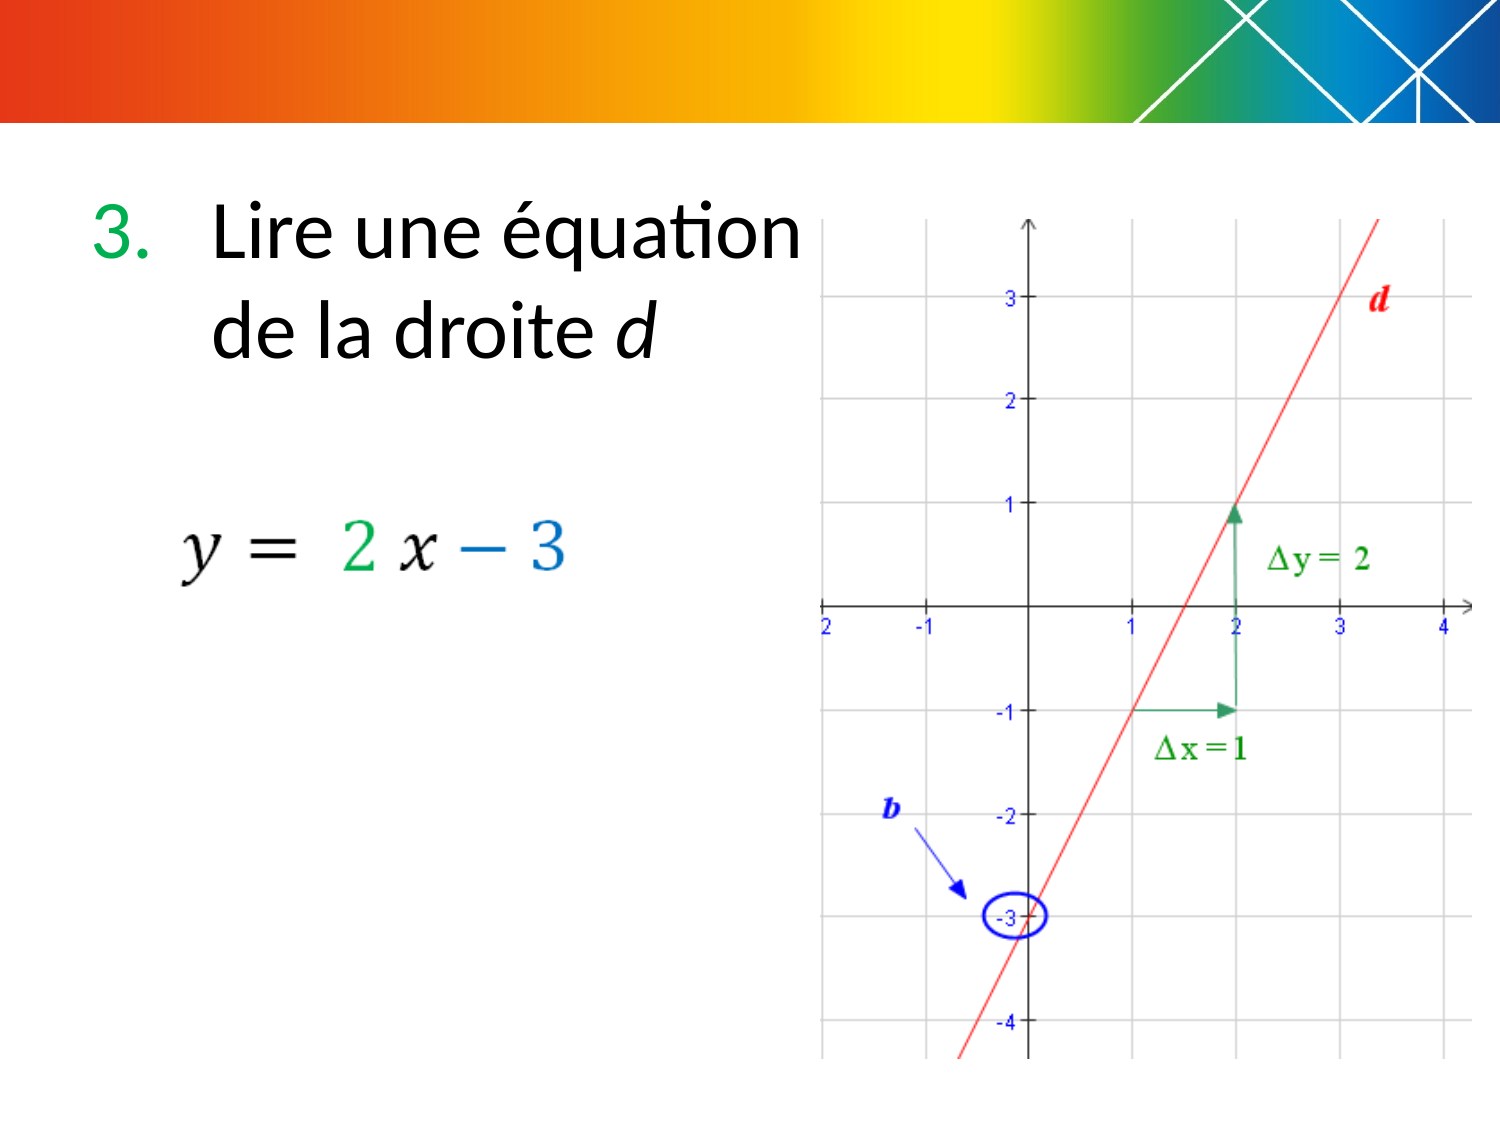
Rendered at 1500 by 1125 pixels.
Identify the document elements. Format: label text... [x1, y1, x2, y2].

picture [0, 0, 1359, 123]
picture [820, 219, 1472, 1059]
title Lire une équation de la droite d [75, 164, 869, 386]
picture [1340, 0, 1500, 123]
picture [159, 503, 576, 601]
